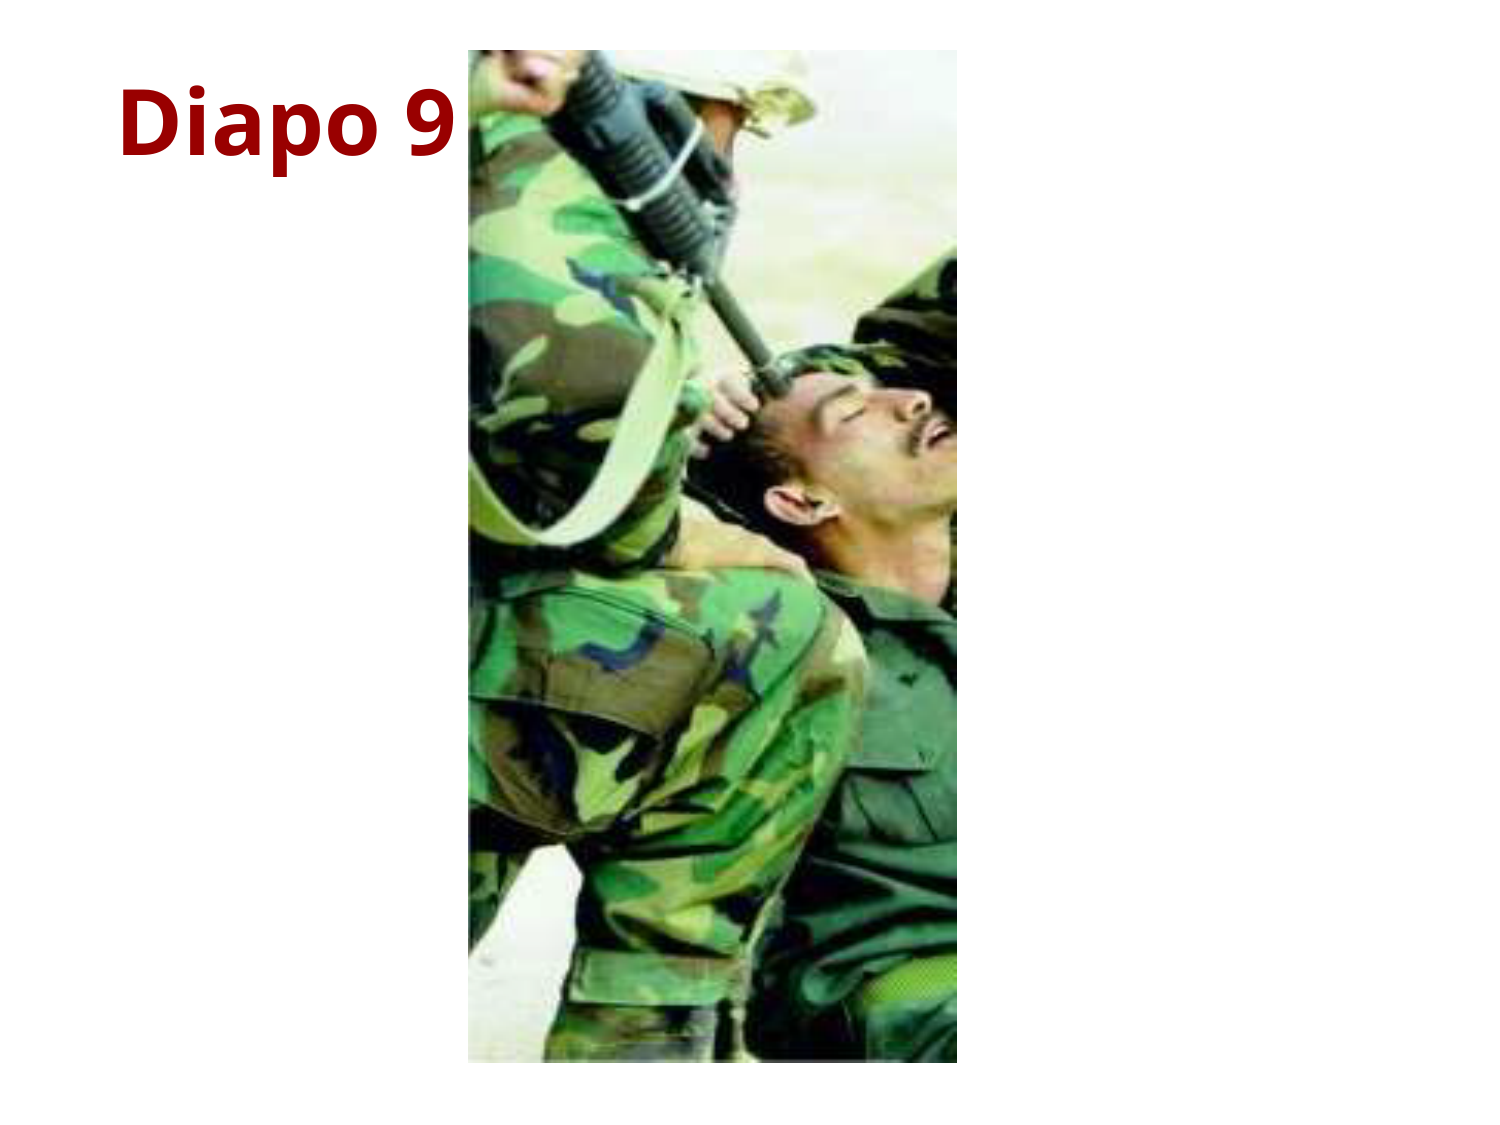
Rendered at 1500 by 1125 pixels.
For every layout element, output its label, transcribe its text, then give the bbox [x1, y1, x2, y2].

text_box Diapo 9 [100, 37, 1438, 200]
picture [468, 50, 957, 1063]
